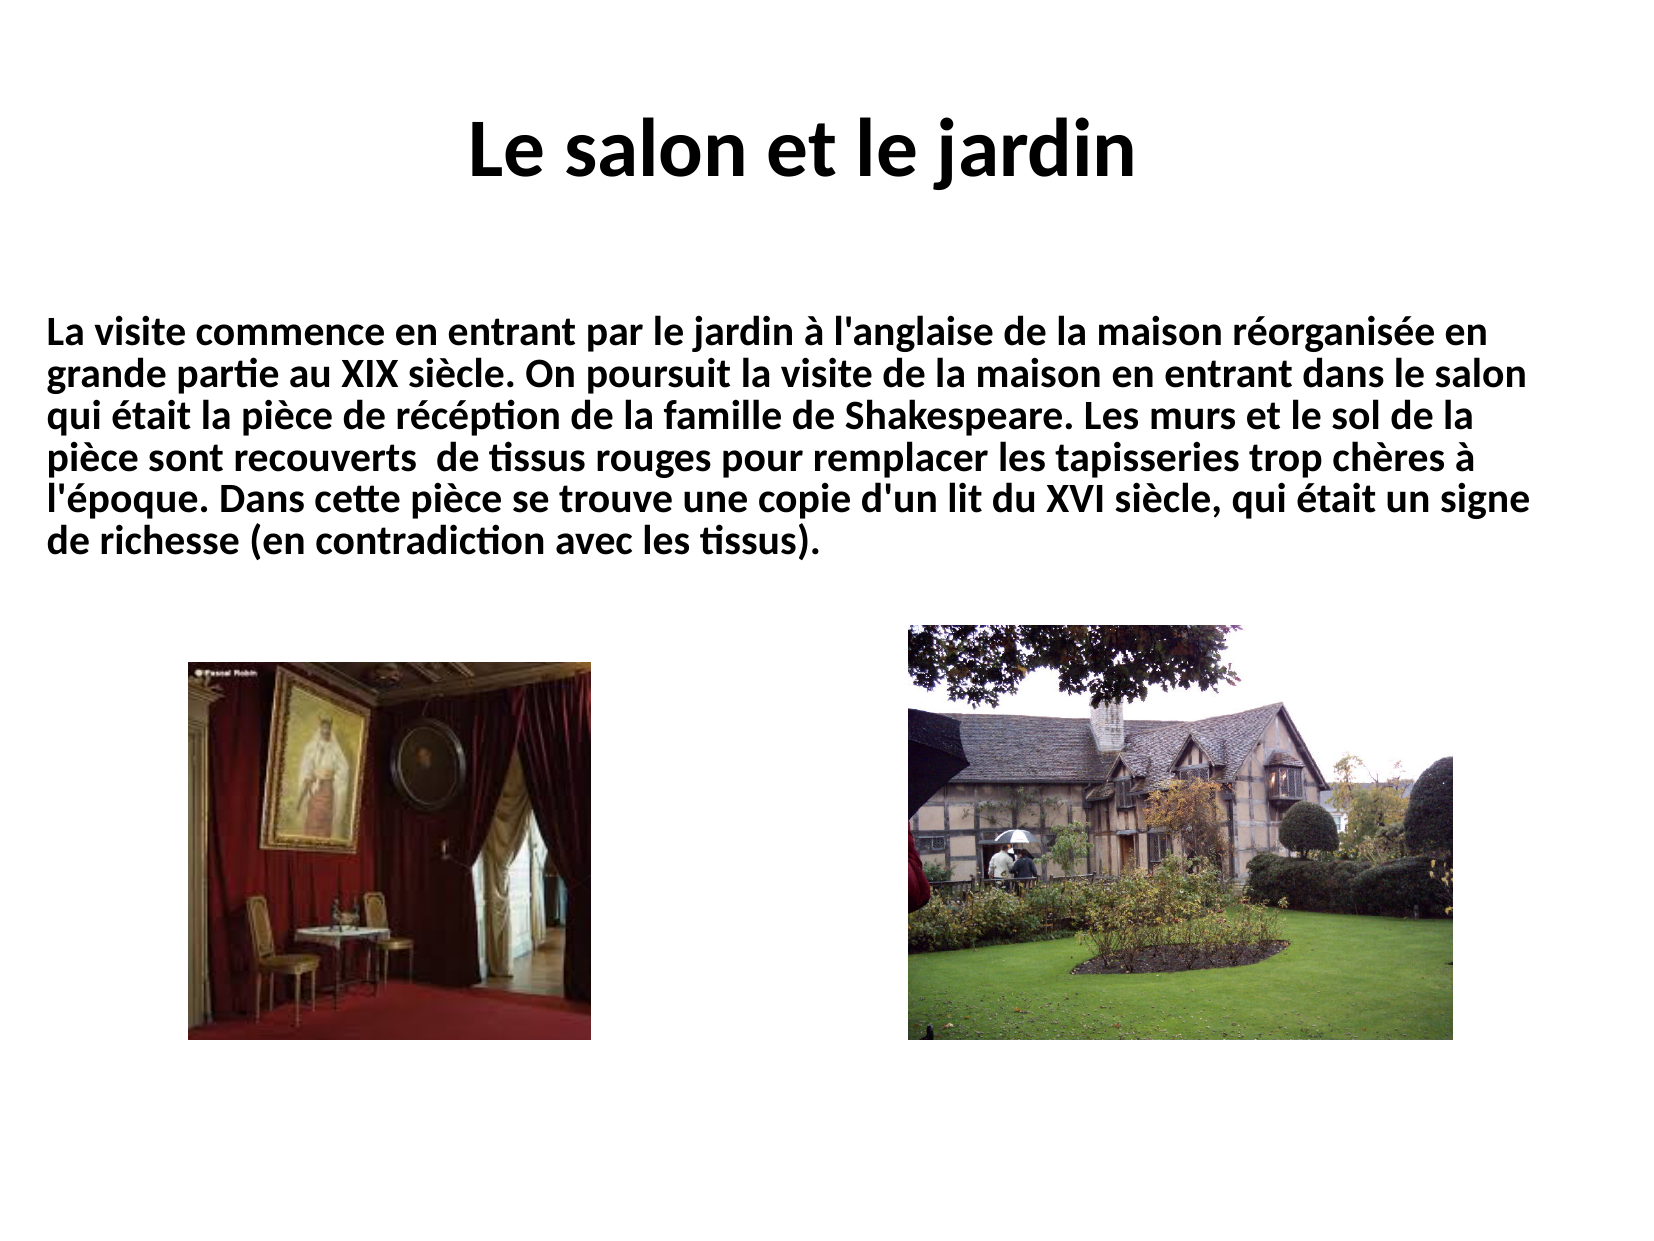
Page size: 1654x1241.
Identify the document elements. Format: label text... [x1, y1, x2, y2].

text_box Le salon et le jardin [248, 106, 1359, 223]
text_box La visite commence en entrant par le jardin à l'anglaise de la maison réorganisée en grande partie au XIX siècle. On poursuit la visite de la maison en entrant dans le salon qui était la pièce de récéption de la famille de Shakespeare. Les murs et le sol de la pièce sont recouverts de tissus rouges pour remplacer les tapisseries trop chères à l'époque. Dans cette pièce se trouve une copie d'un lit du XVI siècle, qui était un signe de richesse (en contradiction avec les tissus). [31, 307, 1560, 629]
picture [188, 662, 591, 1040]
picture [908, 625, 1453, 1040]
